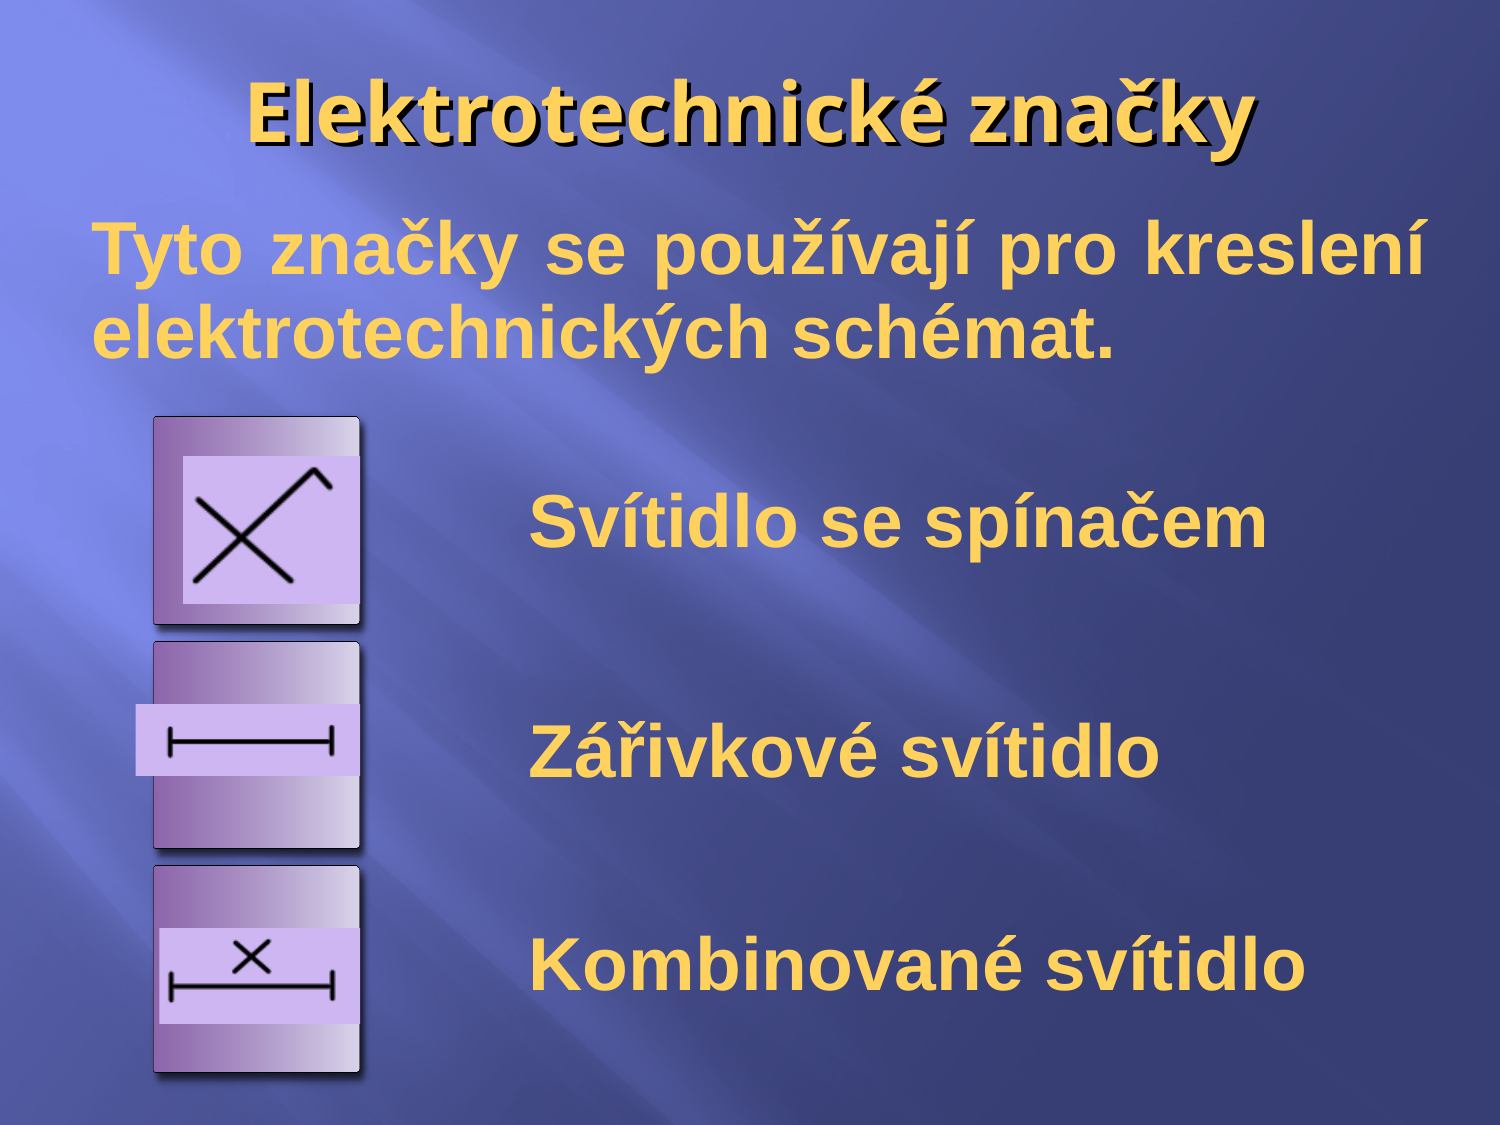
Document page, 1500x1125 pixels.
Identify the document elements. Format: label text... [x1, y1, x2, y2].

text_box Kombinované svítidlo [513, 881, 1459, 1047]
text_box Svítidlo se spínačem [513, 467, 1436, 575]
text_box Tyto značky se používají pro kreslení elektrotechnických schémat. [76, 184, 1447, 398]
text_box Zářivkové svítidlo [513, 668, 1329, 835]
title Elektrotechnické značky [75, 45, 1426, 173]
picture [135, 408, 373, 1095]
